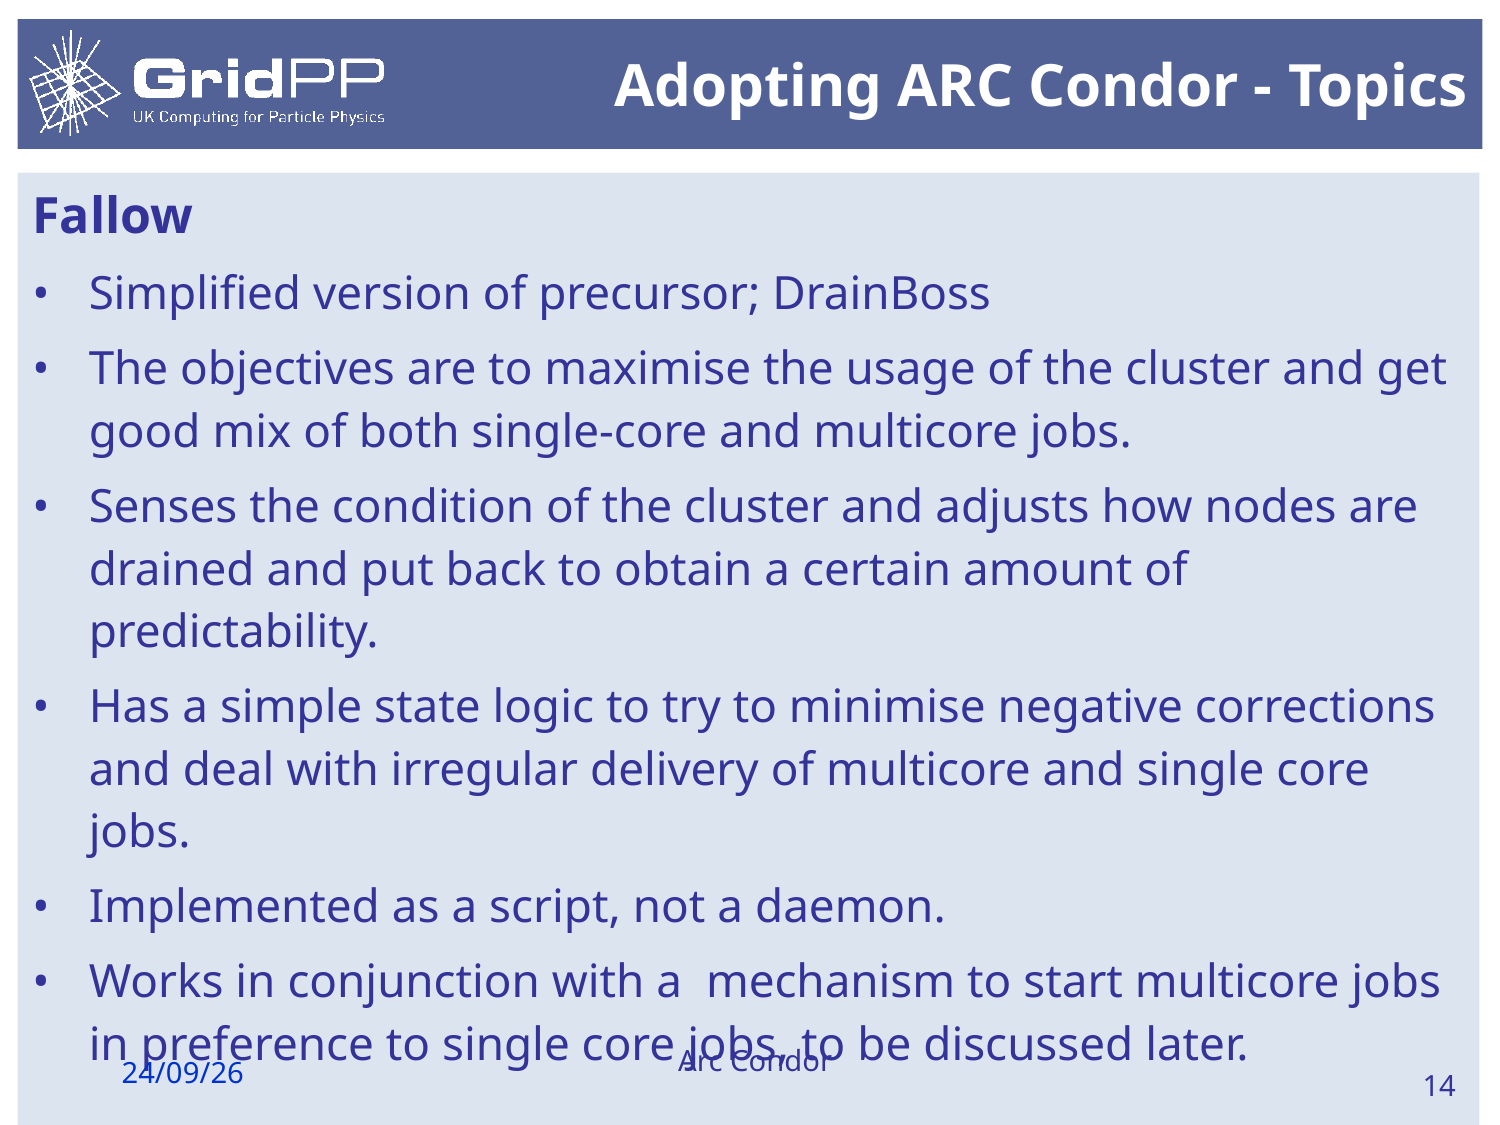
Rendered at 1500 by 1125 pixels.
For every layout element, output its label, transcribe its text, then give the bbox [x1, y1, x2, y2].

text_box <number> [1388, 1059, 1471, 1094]
text_box Arc Condor [536, 1034, 975, 1094]
picture [29, 30, 384, 136]
list Fallow Simplified version of precursor; DrainBoss The objectives are to maximise the usage of the cluster and get good mix of both single-core and multicore jobs. Senses the condition of the cluster and adjusts how nodes are drained and put back to obtain a certain amount of predictability. Has a simple state logic to try to minimise negative corrections and deal with irregular delivery of multicore and single core jobs. Implemented as a script, not a daemon. Works in conjunction with a mechanism to start multicore jobs in preference to single core jobs, to be discussed later. [17, 172, 1480, 924]
title Adopting ARC Condor - Topics [513, 19, 1483, 149]
text_box 01/03/16 [29, 1046, 337, 1095]
